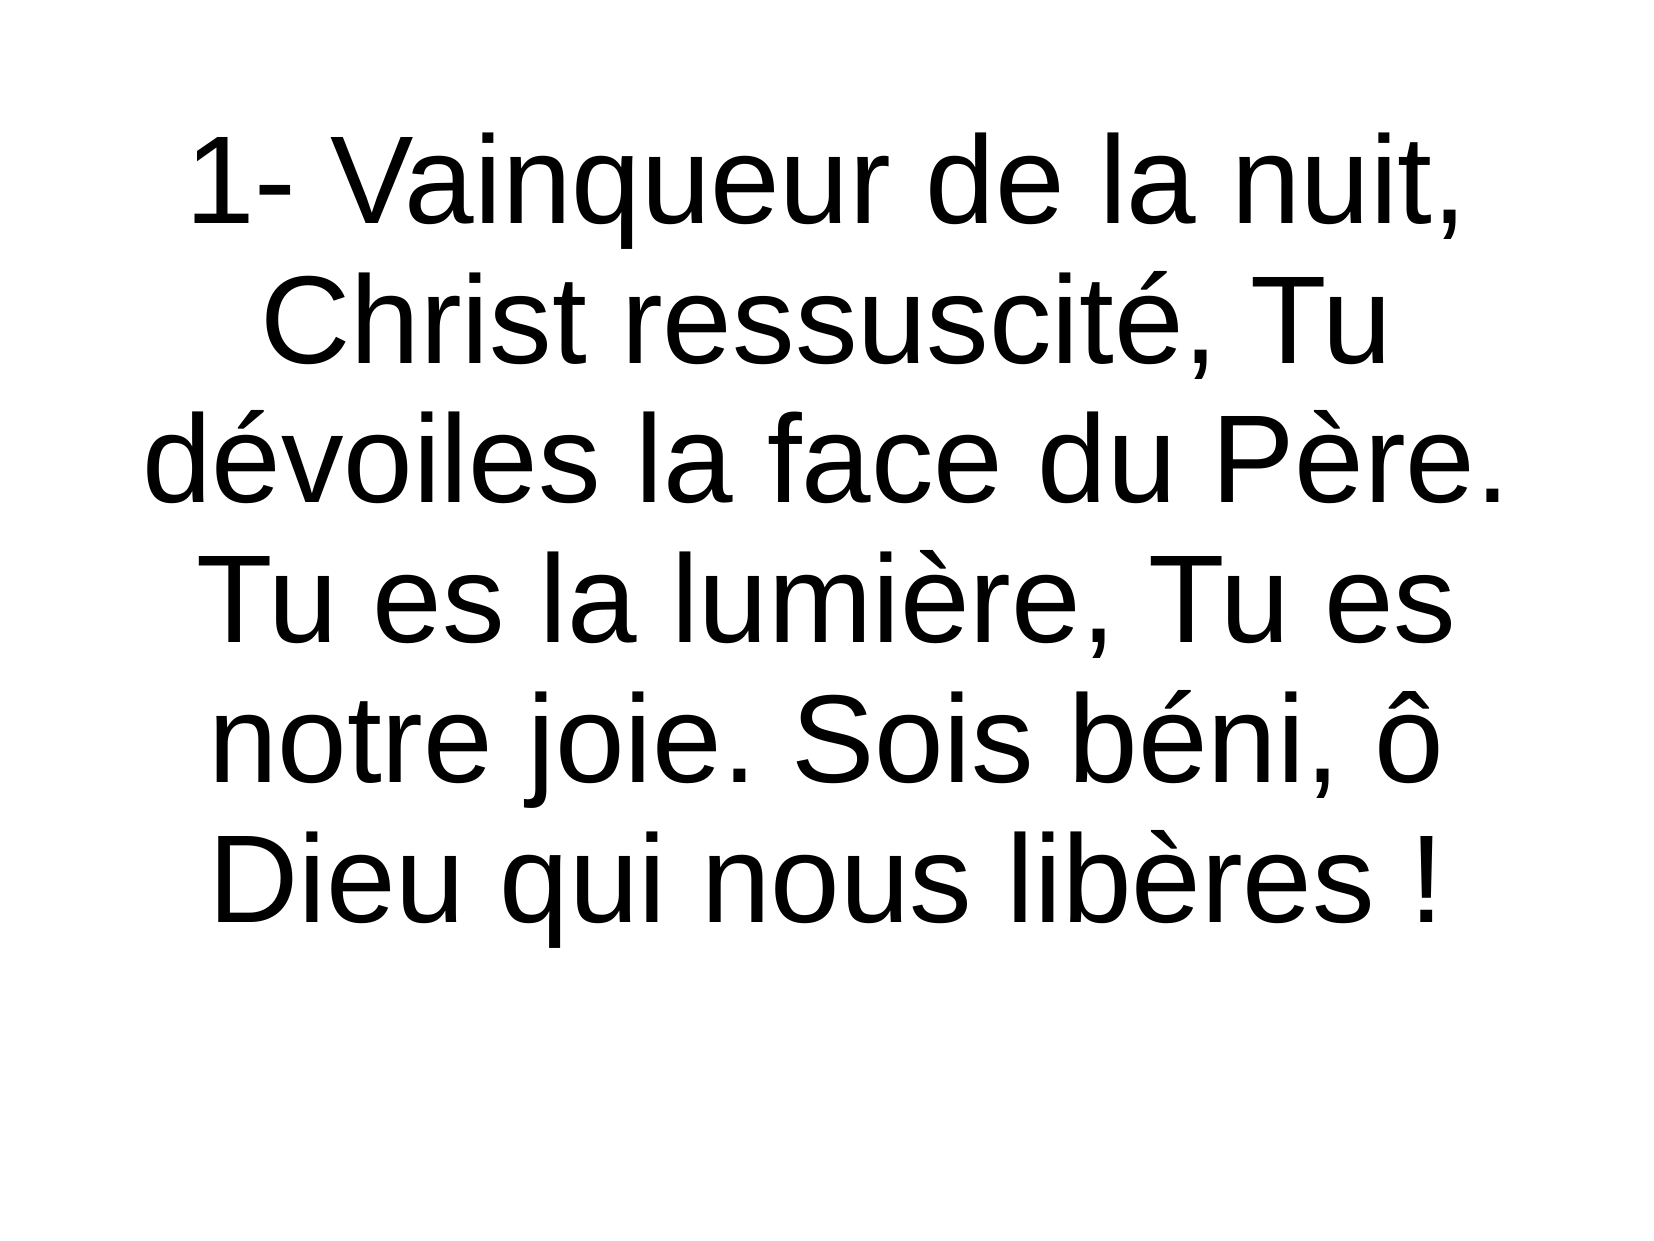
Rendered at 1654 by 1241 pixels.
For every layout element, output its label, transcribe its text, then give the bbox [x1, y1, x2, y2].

subtitle 1- Vainqueur de la nuit, Christ ressuscité, Tu dévoiles la face du Père. Tu es la lumière, Tu es notre joie. Sois béni, ô Dieu qui nous libères ! [82, 49, 1571, 1010]
